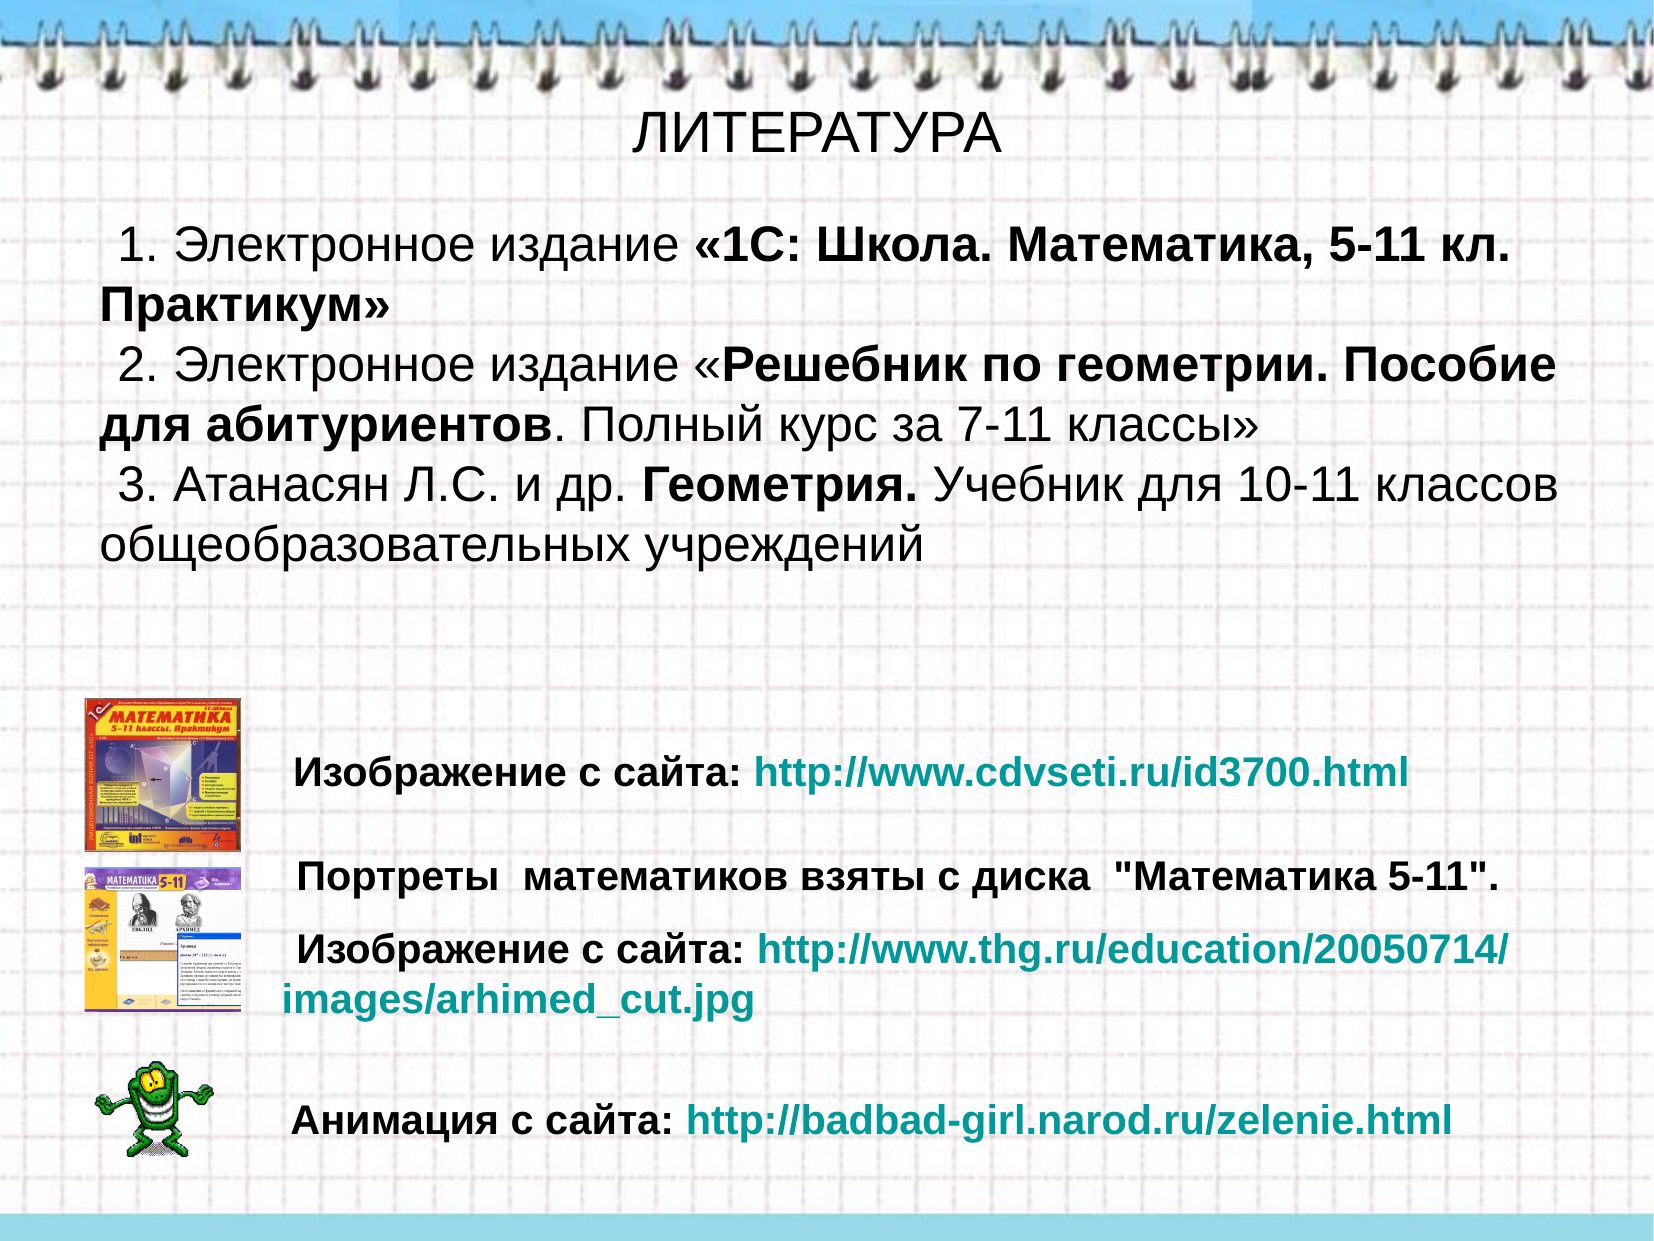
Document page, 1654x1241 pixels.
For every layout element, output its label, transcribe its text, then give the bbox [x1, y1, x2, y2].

text_box Изображение с сайта: http://www.cdvseti.ru/id3700.html [263, 737, 1437, 803]
text_box Портреты математиков взяты с диска "Математика 5-11". Изображение с сайта: http://www.thg.ru/education/20050714/images/arhimed_cut.jpg [266, 841, 1556, 1030]
text_box 1. Электронное издание «1С: Школа. Математика, 5-11 кл. Практикум» 2. Электронное издание «Решебник по геометрии. Пособие для абитуриентов. Полный курс за 7-11 классы» 3. Атанасян Л.С. и др. Геометрия. Учебник для 10-11 классов общеобразовательных учреждений [84, 203, 1609, 579]
text_box ЛИТЕРАТУРА [253, 86, 1361, 172]
text_box Анимация с сайта: http://badbad-girl.narod.ru/zelenie.html [260, 1085, 1481, 1151]
picture [0, 0, 1654, 1241]
